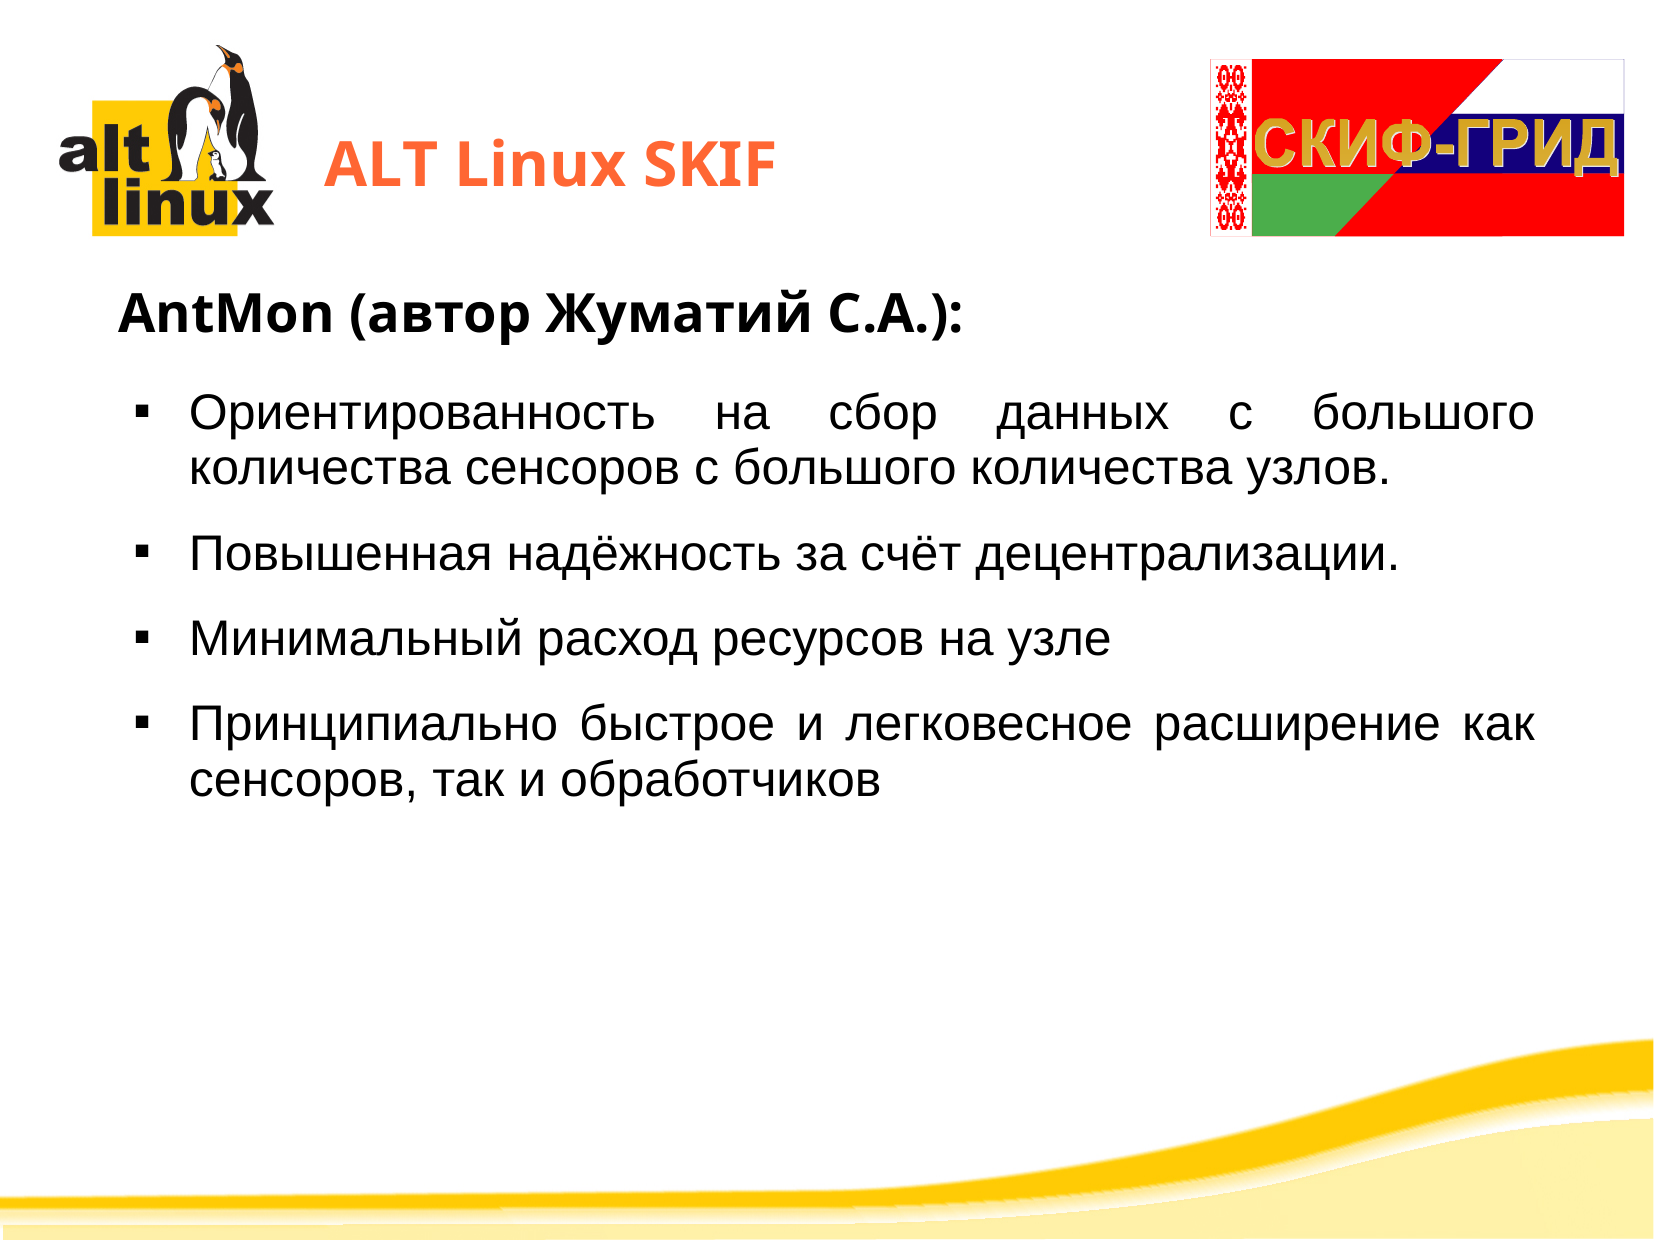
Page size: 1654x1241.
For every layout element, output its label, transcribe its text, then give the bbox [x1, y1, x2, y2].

title ALT Linux SKIF [324, 88, 1210, 237]
picture [0, 0, 1654, 1240]
title AntMon (автор Жуматий С.А.): [118, 237, 1536, 386]
list Ориентированность на сбор данных с большого количества сенсоров с большого количества узлов. Повышенная надёжность за счёт децентрализации. Минимальный расход ресурсов на узле Принципиально быстрое и легковесное расширение как сенсоров, так и обработчиков [118, 386, 1536, 1063]
